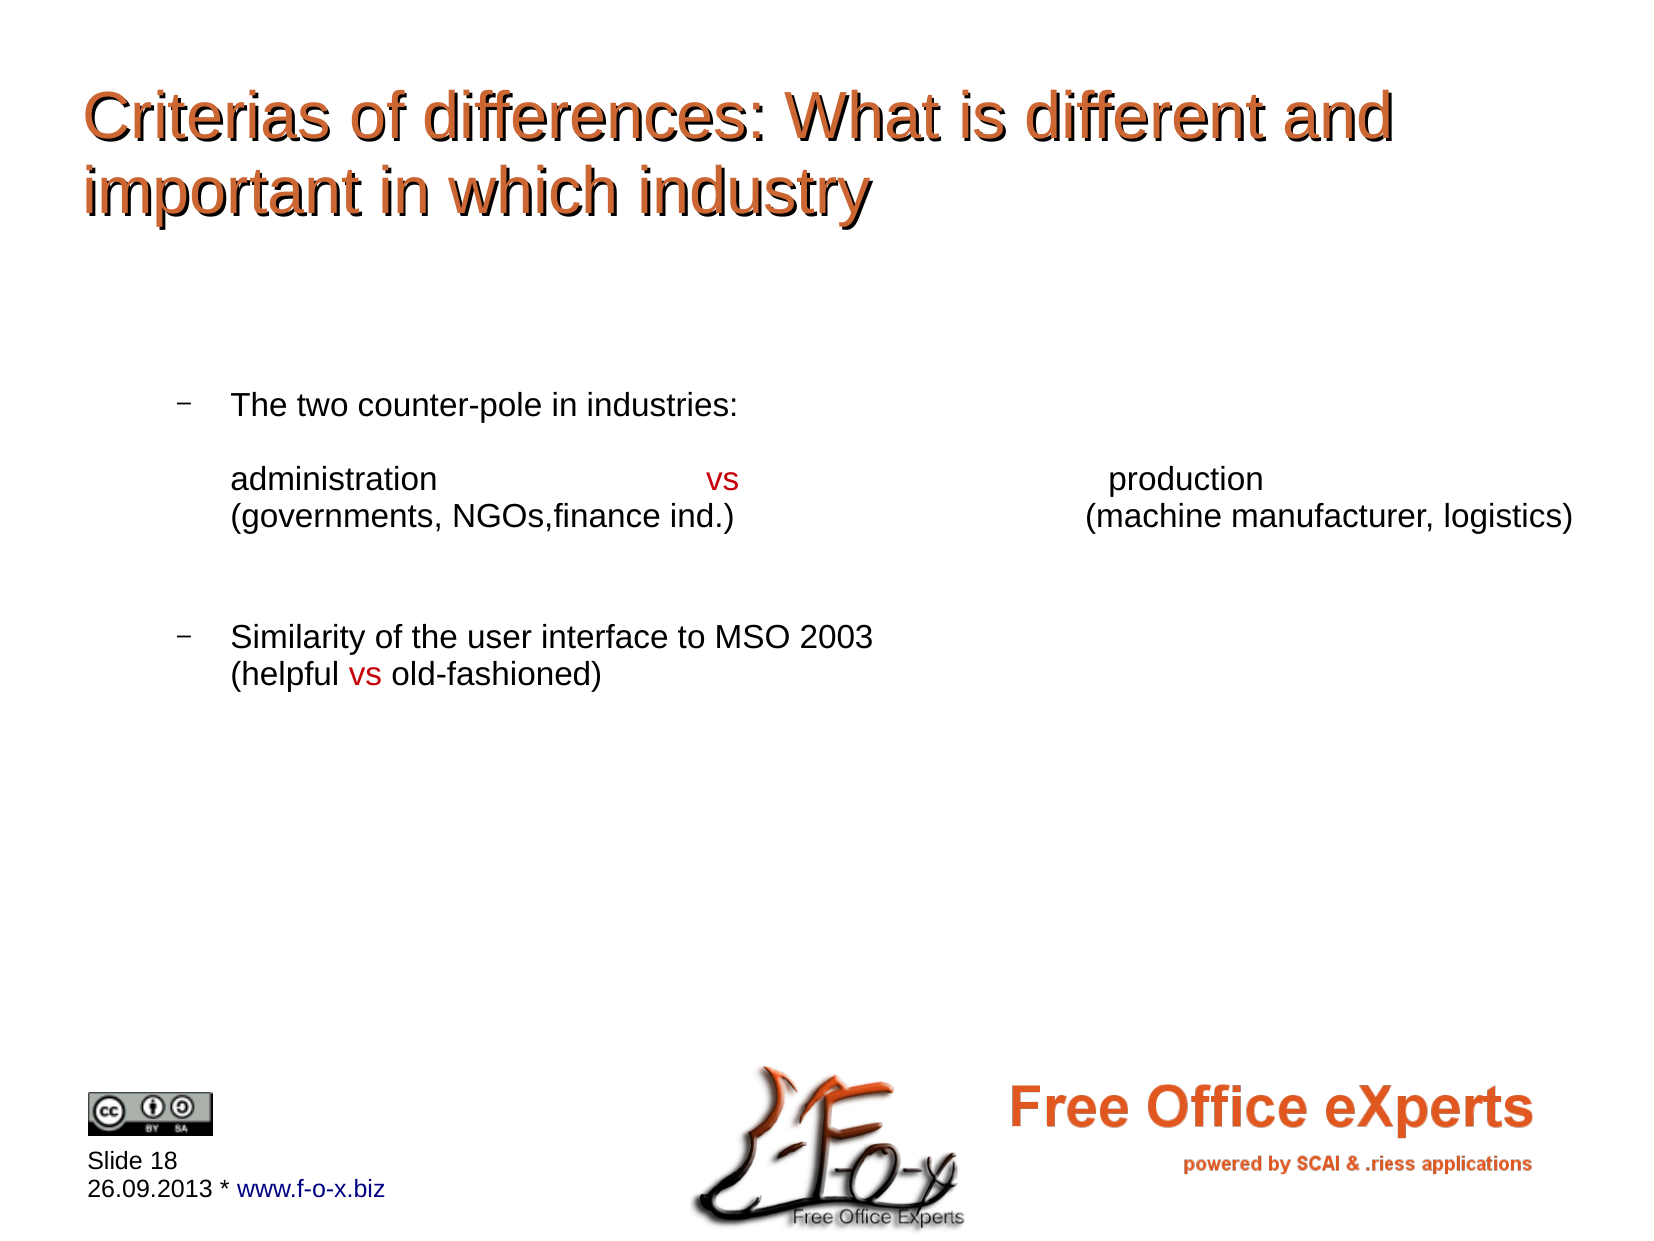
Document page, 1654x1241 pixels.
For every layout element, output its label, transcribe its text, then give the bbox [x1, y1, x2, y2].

title Criterias of differences: What is different and important in which industry [82, 49, 1595, 257]
picture [88, 1092, 213, 1136]
list The two counter-pole in industries: administration vs production (governments, NGOs,finance ind.) (machine manufacturer, logistics) Similarity of the user interface to MSO 2003 (helpful vs old-fashioned) [88, 324, 1577, 798]
picture [690, 1052, 1565, 1236]
